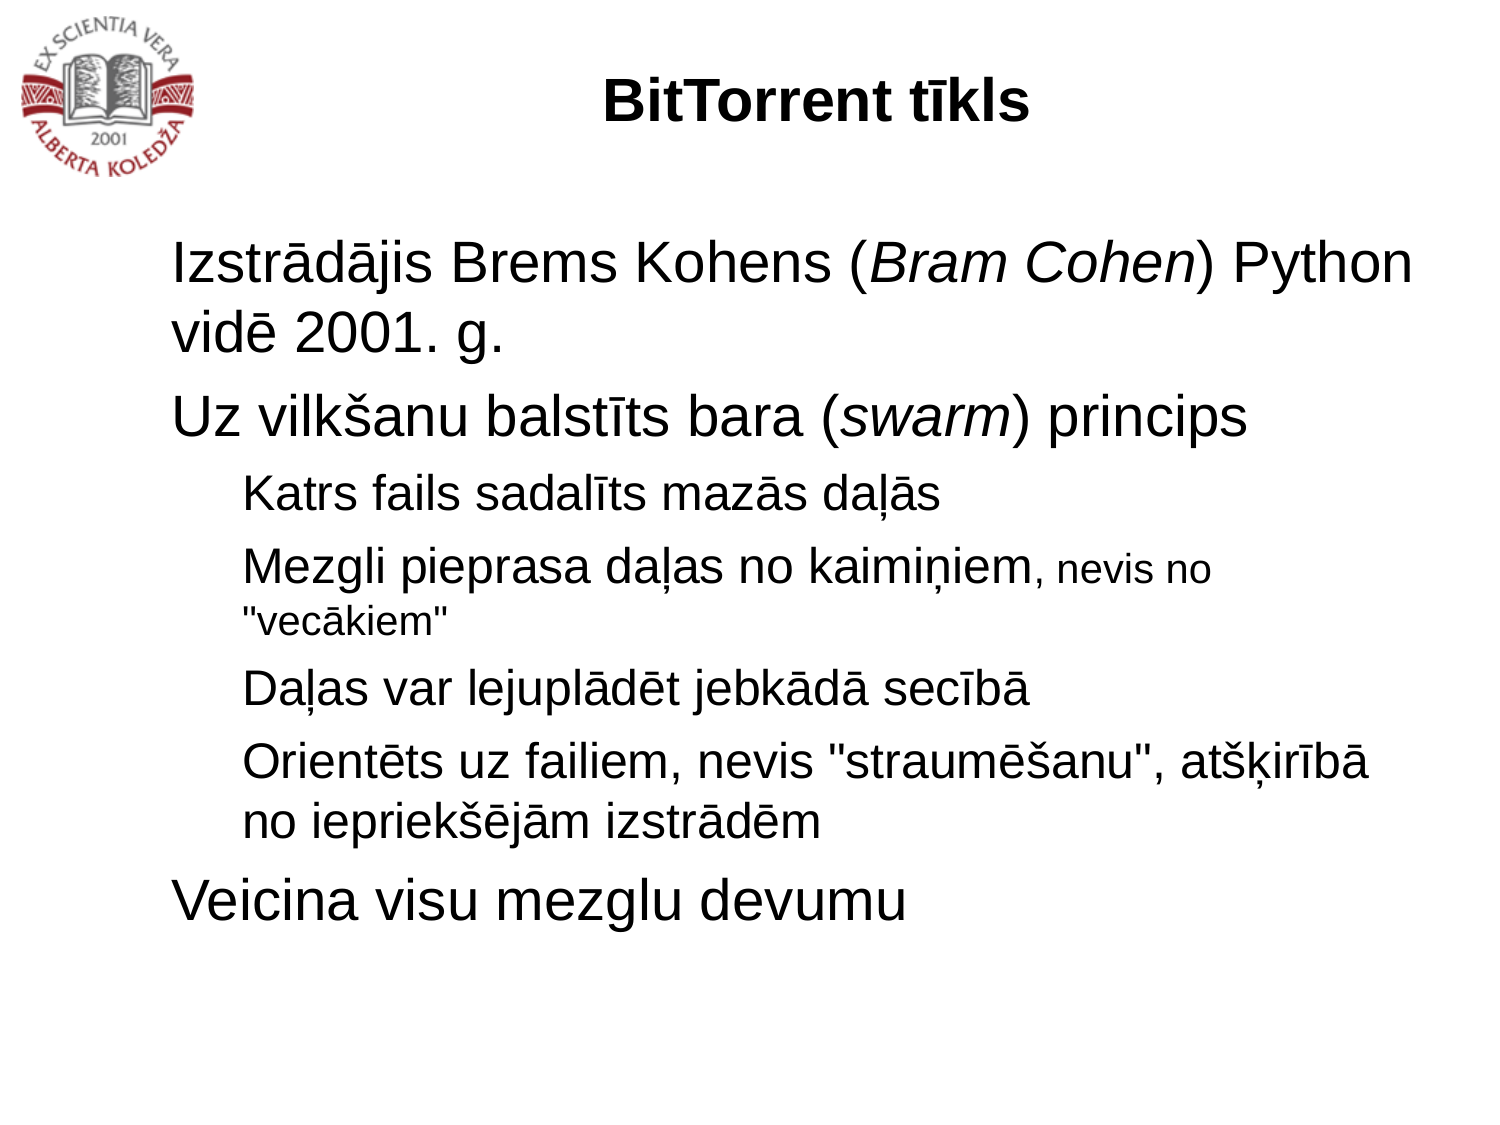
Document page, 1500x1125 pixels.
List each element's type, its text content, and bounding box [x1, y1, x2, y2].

title BitTorrent tīkls [187, 44, 1425, 150]
picture [21, 16, 194, 177]
list Izstrādājis Brems Kohens (Bram Cohen) Python vidē 2001. g. Uz vilkšanu balstīts bara (swarm) princips Katrs fails sadalīts mazās daļās Mezgli pieprasa daļas no kaimiņiem, nevis no "vecākiem" Daļas var lejuplādēt jebkādā secībā Orientēts uz failiem, nevis "straumēšanu", atšķirībā no iepriekšējām izstrādēm Veicina visu mezglu devumu [85, 216, 1436, 1035]
